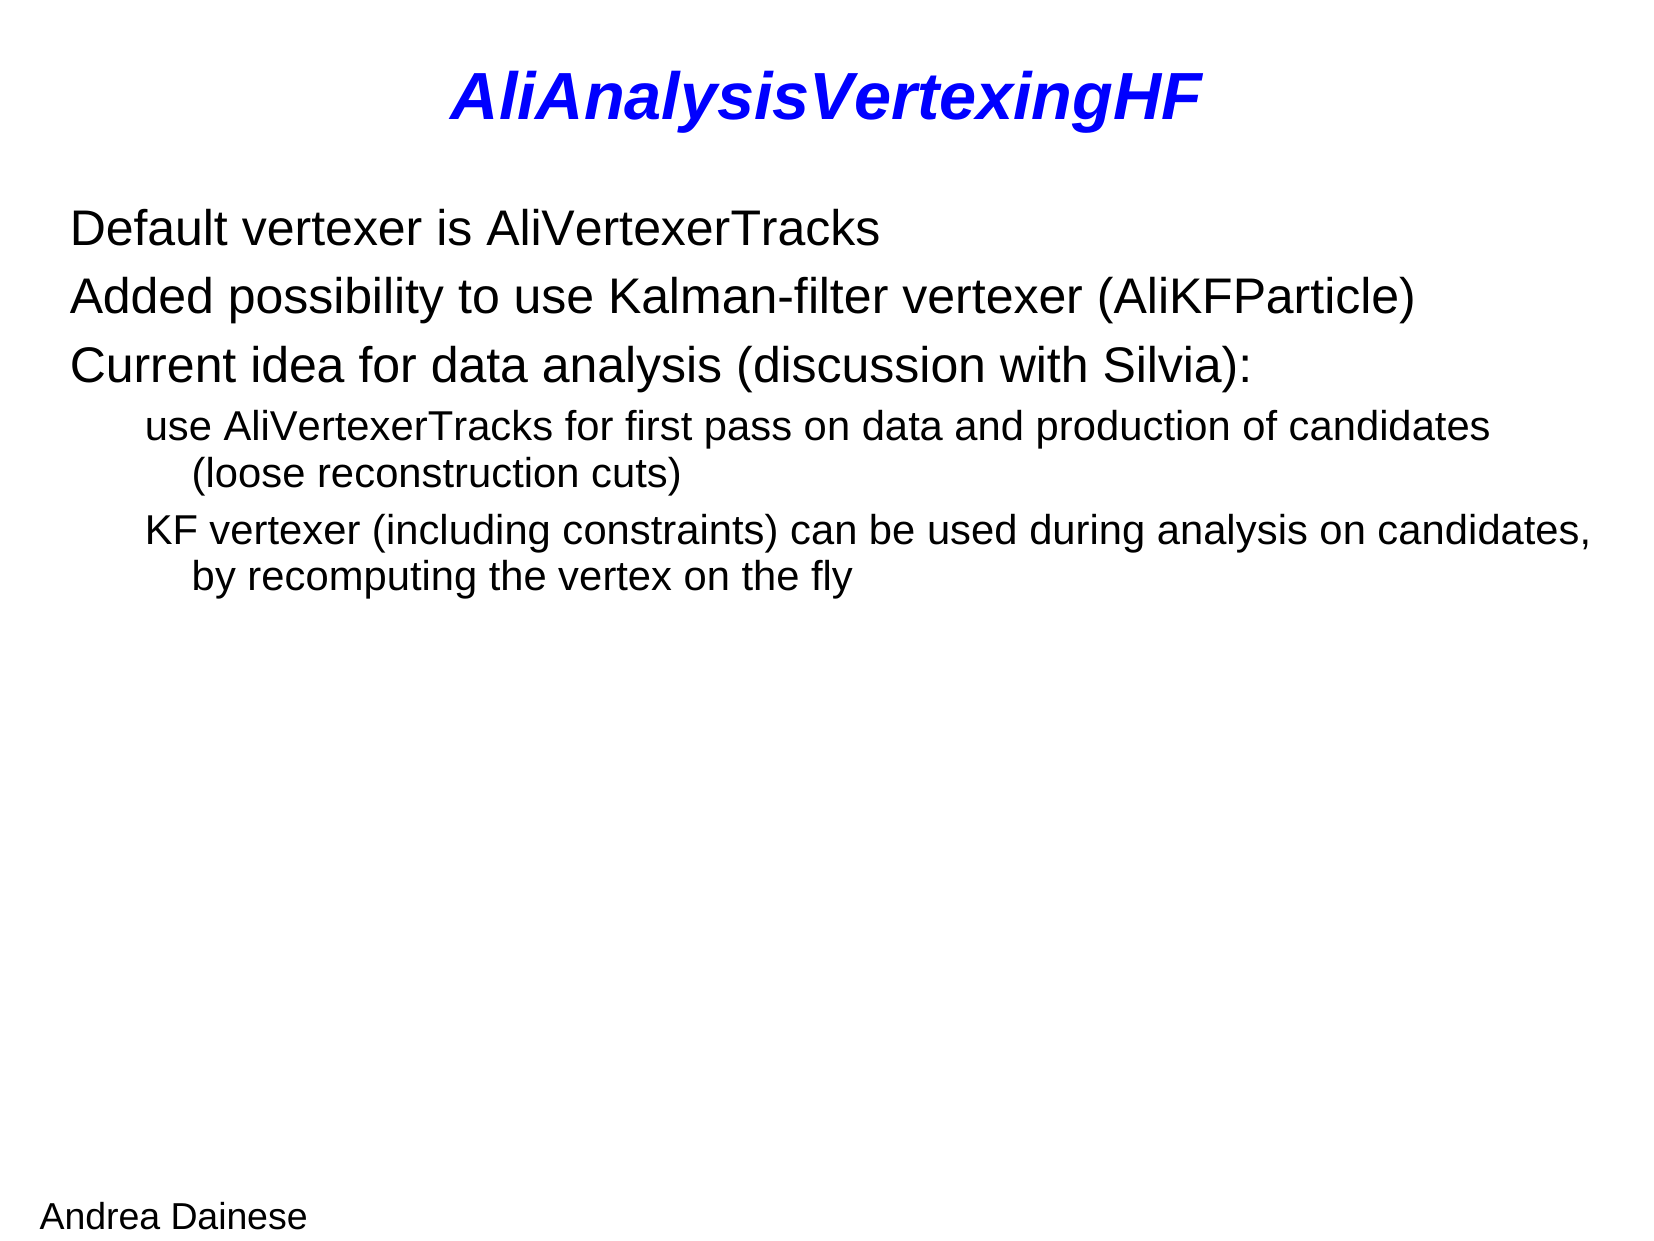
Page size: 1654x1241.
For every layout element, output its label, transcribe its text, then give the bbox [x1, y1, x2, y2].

title AliAnalysisVertexingHF [124, 41, 1530, 152]
list Default vertexer is AliVertexerTracks Added possibility to use Kalman-filter vertexer (AliKFParticle) Current idea for data analysis (discussion with Silvia): use AliVertexerTracks for first pass on data and production of candidates (loose reconstruction cuts) KF vertexer (including constraints) can be used during analysis on candidates, by recomputing the vertex on the fly [55, 192, 1613, 1131]
text_box Andrea Dainese [24, 1188, 323, 1241]
